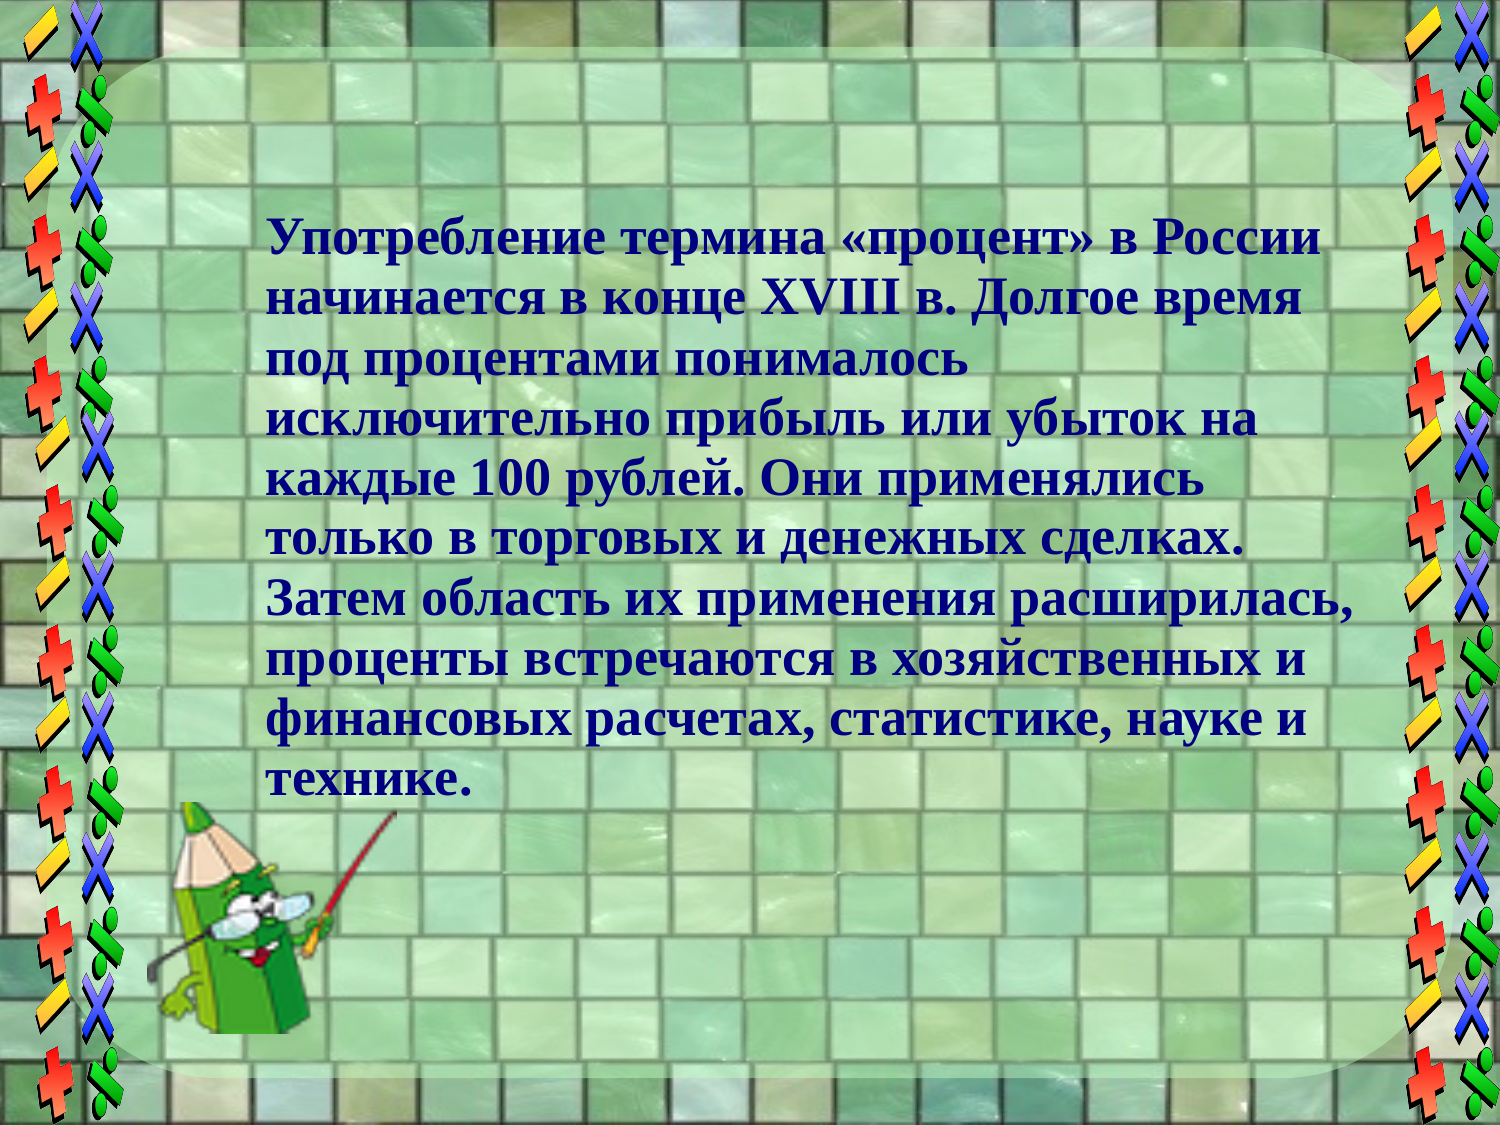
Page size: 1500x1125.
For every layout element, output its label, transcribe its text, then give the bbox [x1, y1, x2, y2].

picture [0, 0, 1500, 1125]
list Употребление термина «процент» в России начинается в конце XVIII в. Долгое время под процентами понималось исключительно прибыль или убыток на каждые 100 рублей. Они применялись только в торговых и денежных сделках. Затем область их применения расширилась, проценты встречаются в хозяйственных и финансовых расчетах, статистике, науке и технике. [265, 206, 1359, 1063]
